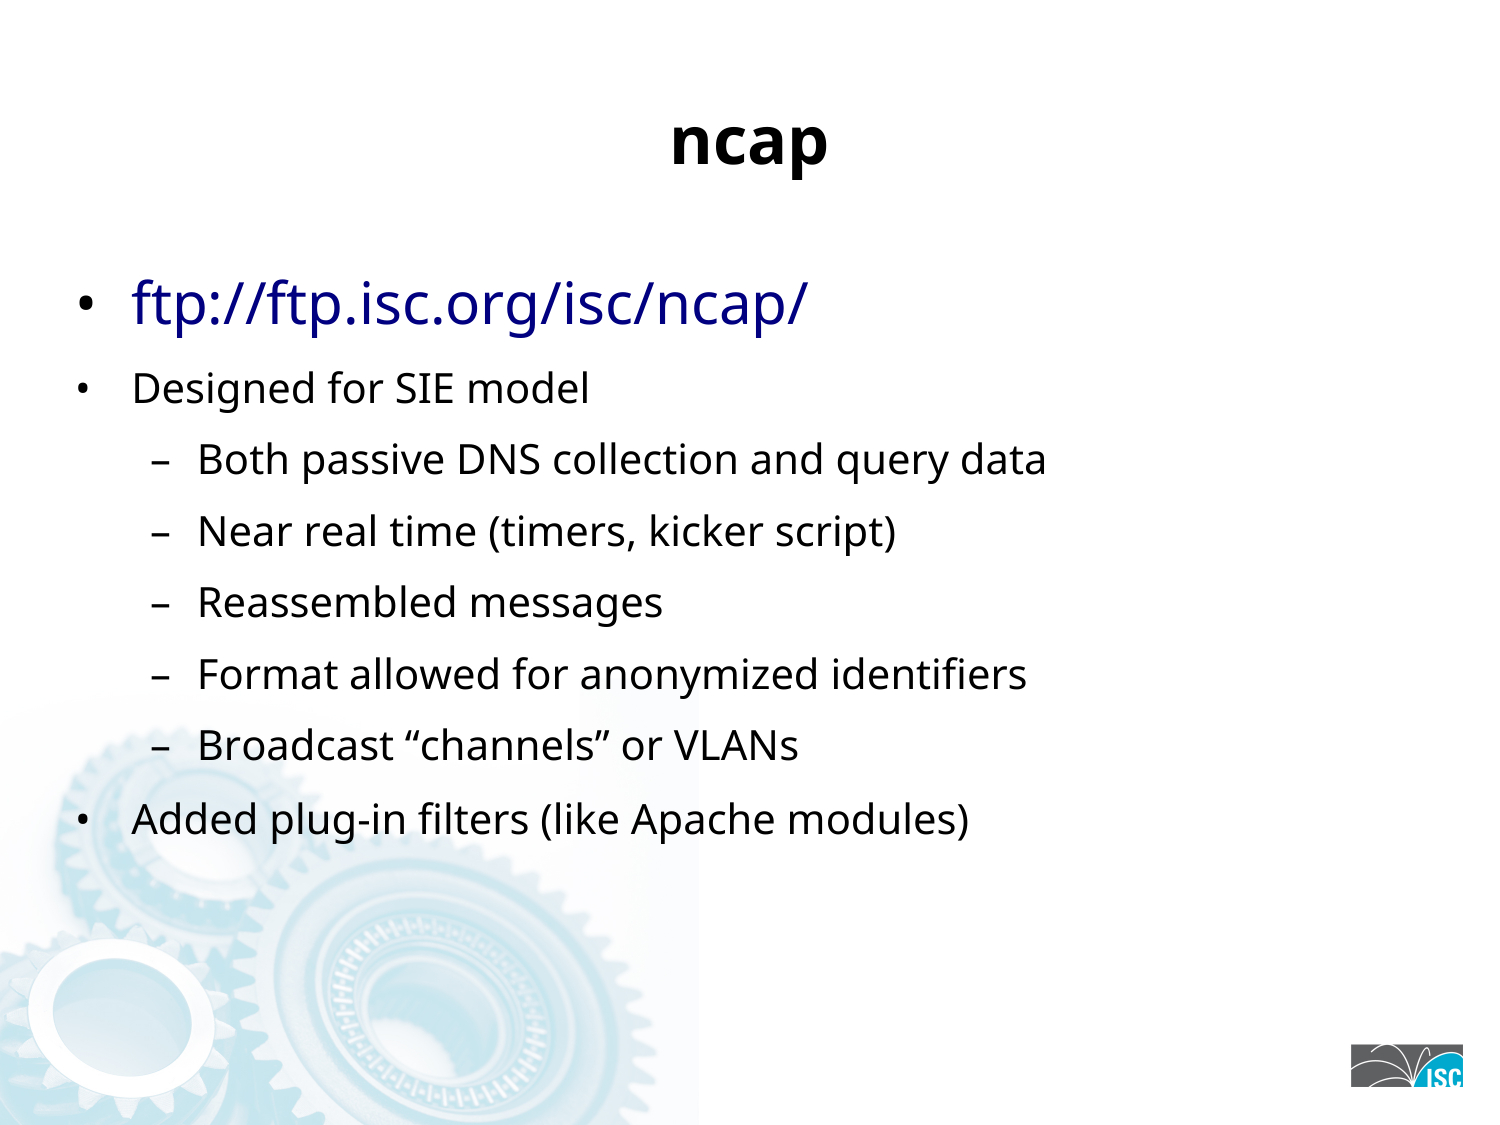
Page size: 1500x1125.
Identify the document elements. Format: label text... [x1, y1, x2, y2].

title ncap [75, 38, 1426, 240]
picture [0, 0, 1500, 1125]
list ftp://ftp.isc.org/isc/ncap/ Designed for SIE model Both passive DNS collection and query data Near real time (timers, kicker script) Reassembled messages Format allowed for anonymized identifiers Broadcast “channels” or VLANs Added plug-in filters (like Apache modules) [75, 262, 1426, 991]
